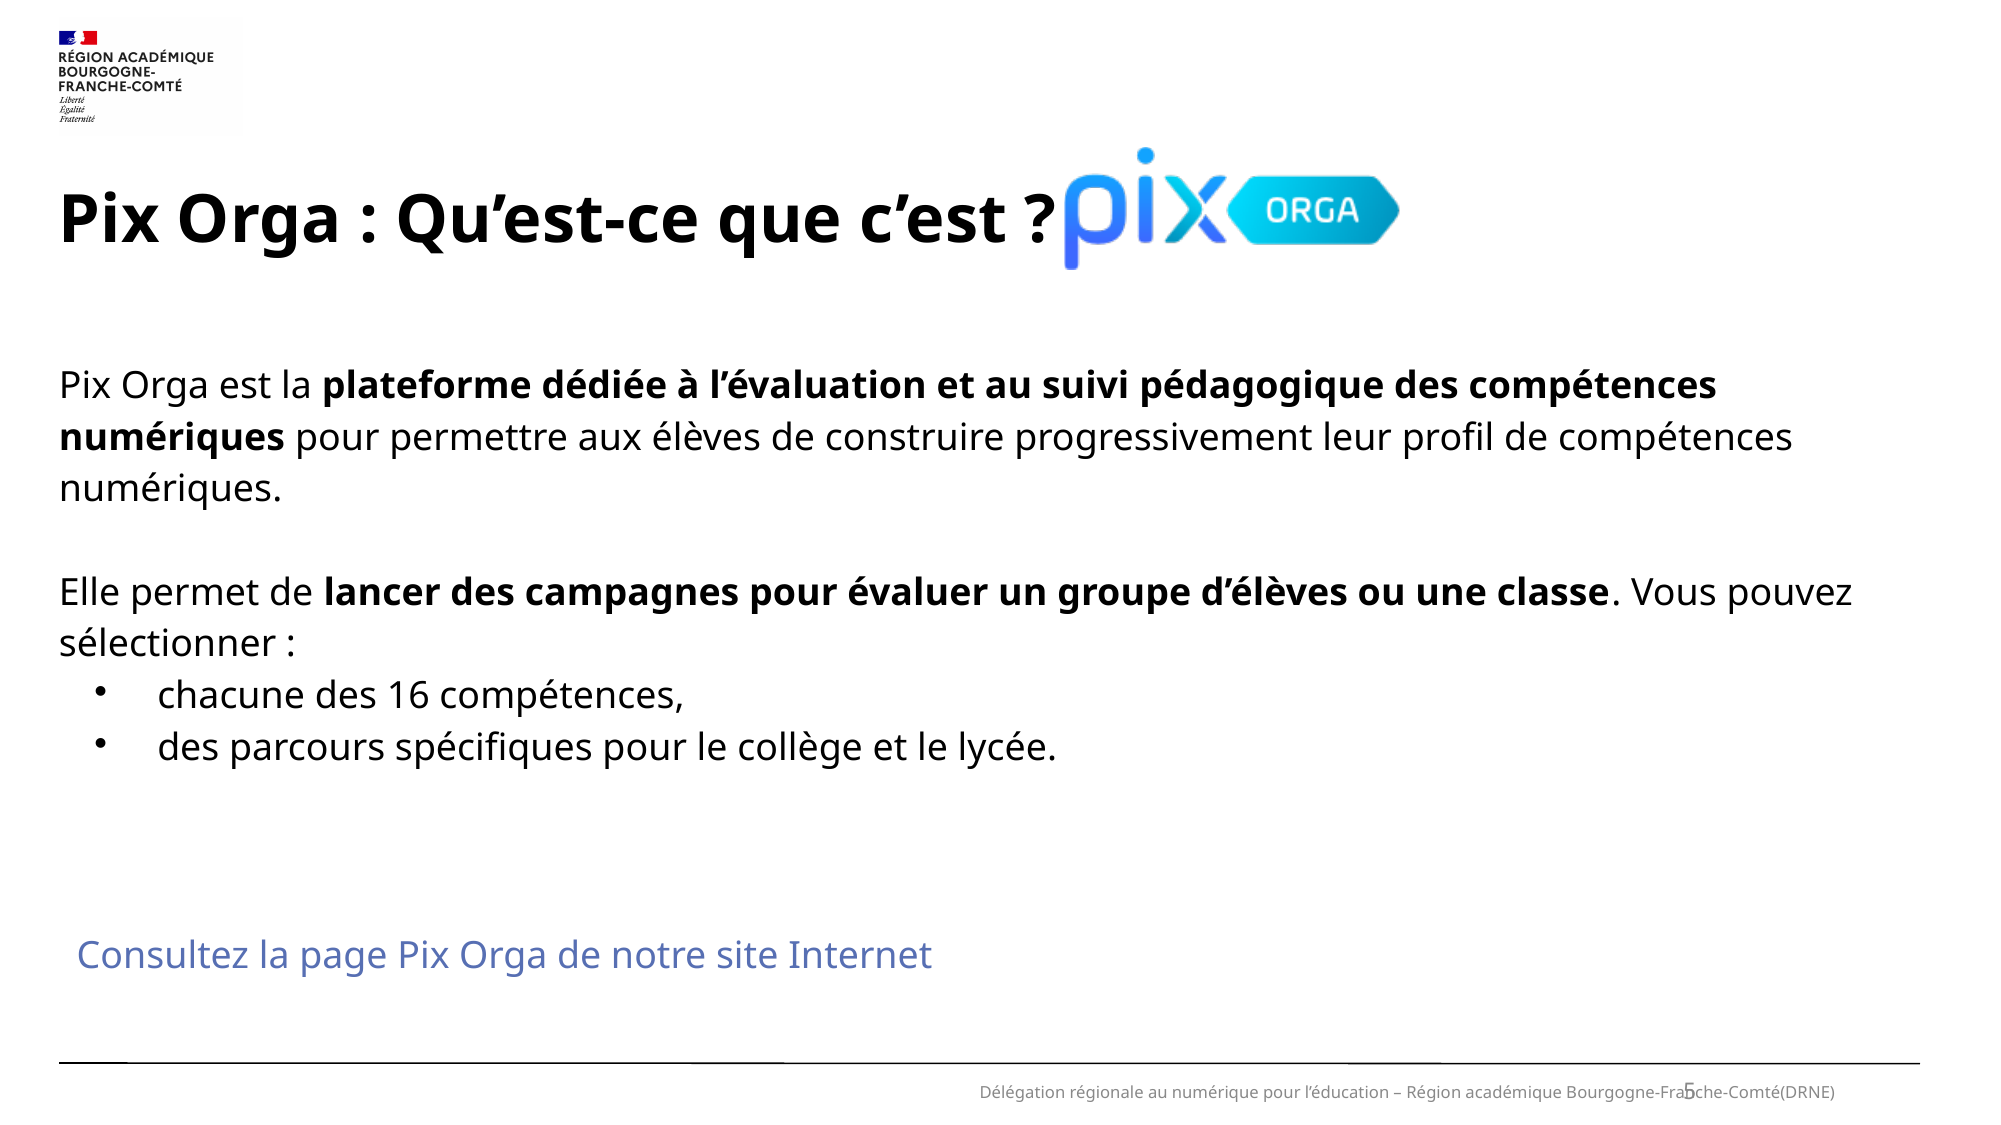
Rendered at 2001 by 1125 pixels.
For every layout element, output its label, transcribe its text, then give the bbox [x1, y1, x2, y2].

text_box Délégation régionale au numérique pour l’éducation – Région académique Bourgogne-Franche-Comté(DRNE) [893, 1062, 1909, 1122]
text_box 5 [1909, 1062, 1919, 1122]
title Pix Orga : Qu’est-ce que c’est ? [59, 147, 1919, 295]
picture [1064, 147, 1401, 270]
text_box Pix Orga est la plateforme dédiée à l’évaluation et au suivi pédagogique des compétences numériques pour permettre aux élèves de construire progressivement leur profil de compétences numériques. Elle permet de lancer des campagnes pour évaluer un groupe d’élèves ou une classe. Vous pouvez sélectionner : chacune des 16 compétences, des parcours spécifiques pour le collège et le lycée. Consultez la page Pix Orga de notre site Internet [59, 354, 1894, 950]
